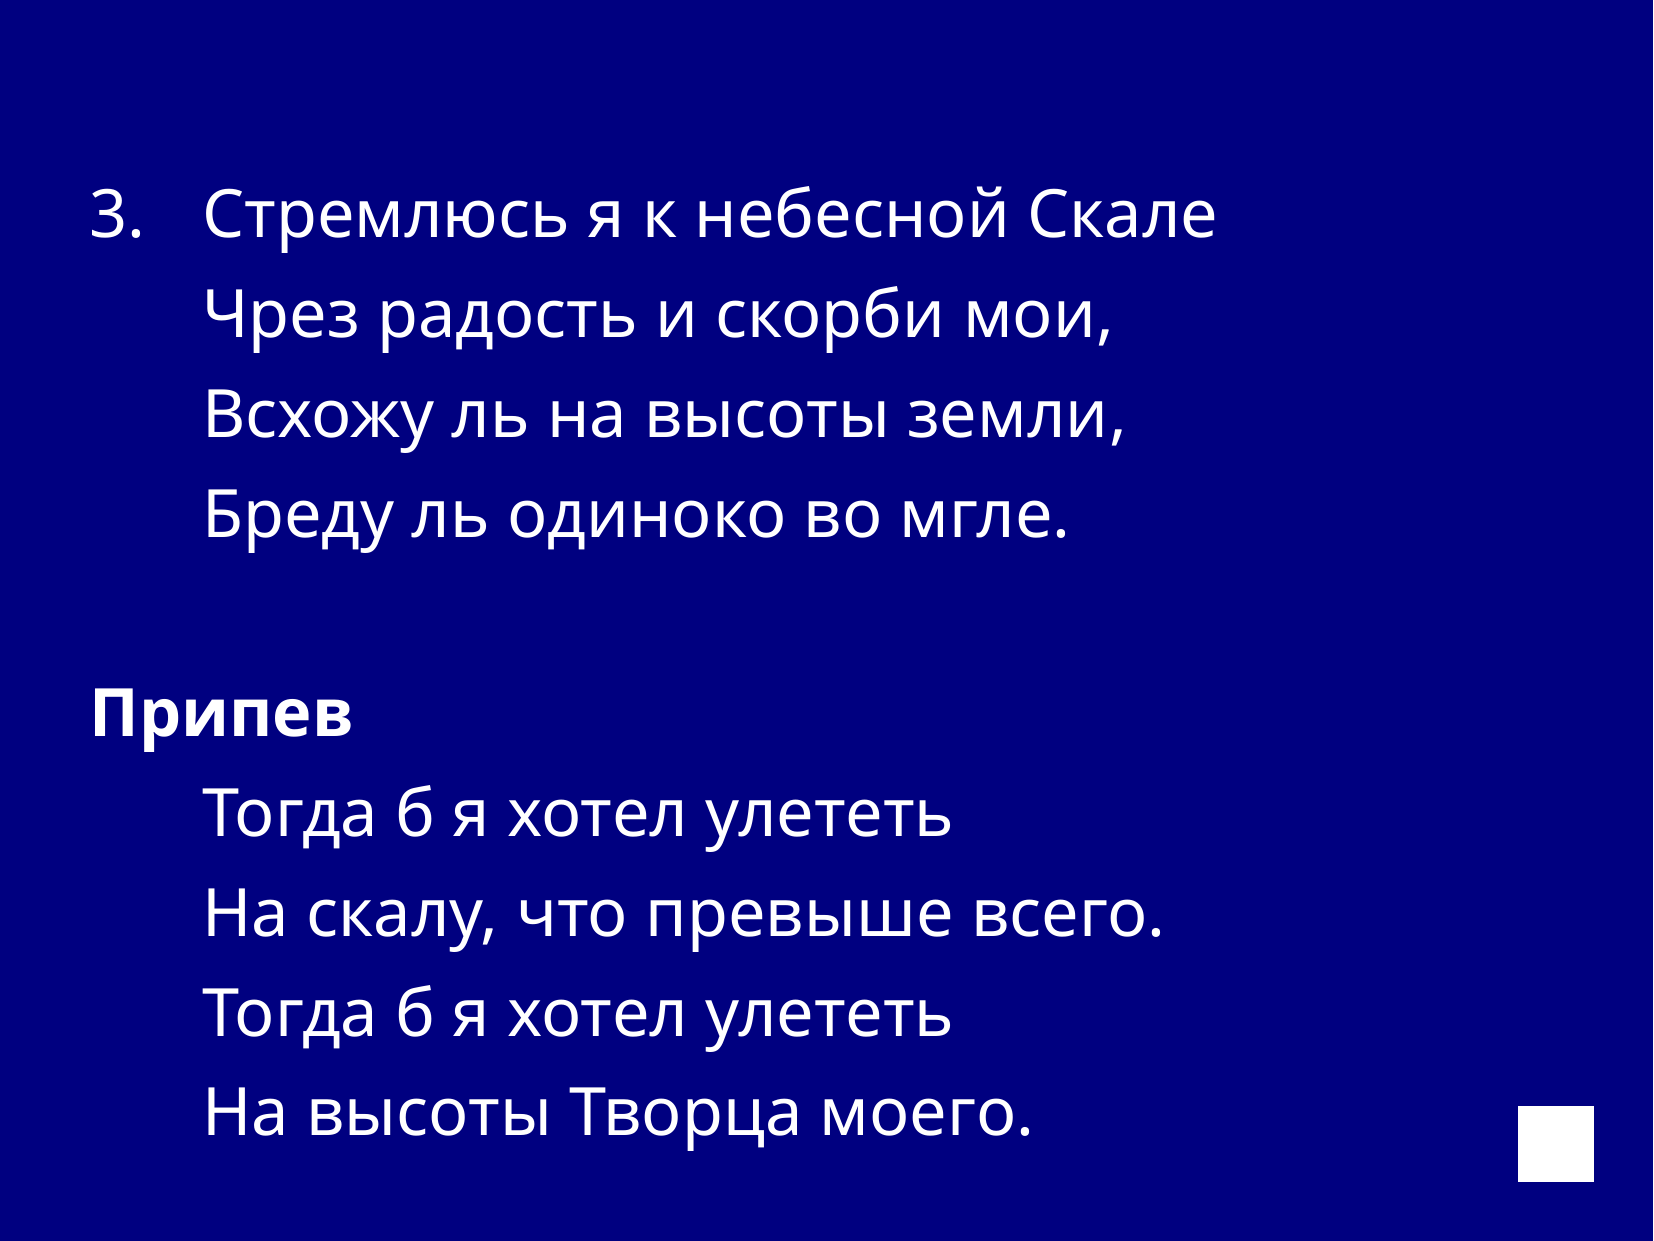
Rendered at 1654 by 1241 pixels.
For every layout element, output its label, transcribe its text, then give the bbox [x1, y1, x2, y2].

text_box [1518, 1106, 1594, 1182]
text_box 3. Стремлюсь я к небесной Скале Чрез радость и скорби мои, Всхожу ль на высоты земли, Бреду ль одиноко во мгле. Припев Тогда б я хотел улететь На скалу, что превыше всего. Тогда б я хотел улететь На высоты Творца моего. [75, 150, 1576, 1163]
